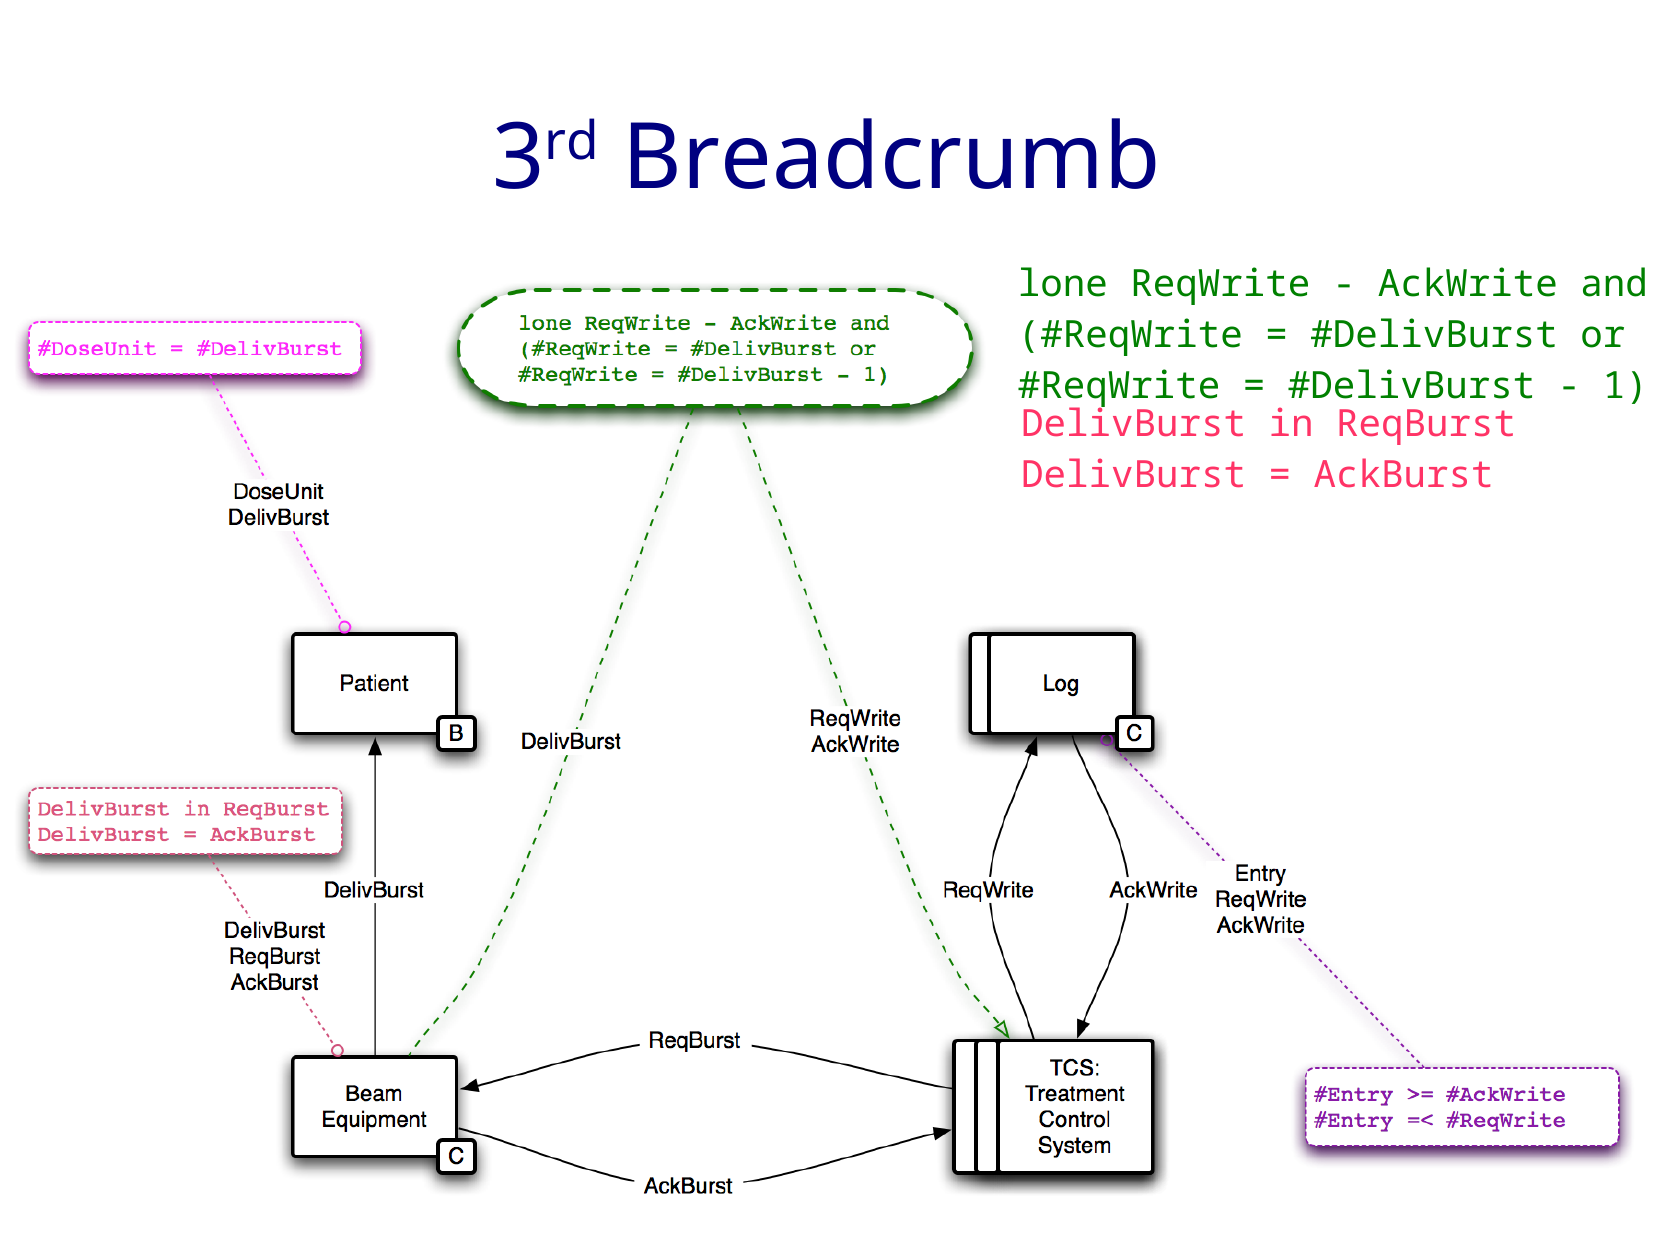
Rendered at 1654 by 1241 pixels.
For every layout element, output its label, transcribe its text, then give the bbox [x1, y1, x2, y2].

text_box DelivBurst in ReqBurst DelivBurst = AckBurst [1006, 395, 1552, 492]
text_box lone ReqWrite - AckWrite and (#ReqWrite = #DelivBurst or #ReqWrite = #DelivBurst - 1) [1003, 248, 1654, 395]
title 3rd Breadcrumb [82, 49, 1571, 257]
picture [0, 260, 1654, 1217]
